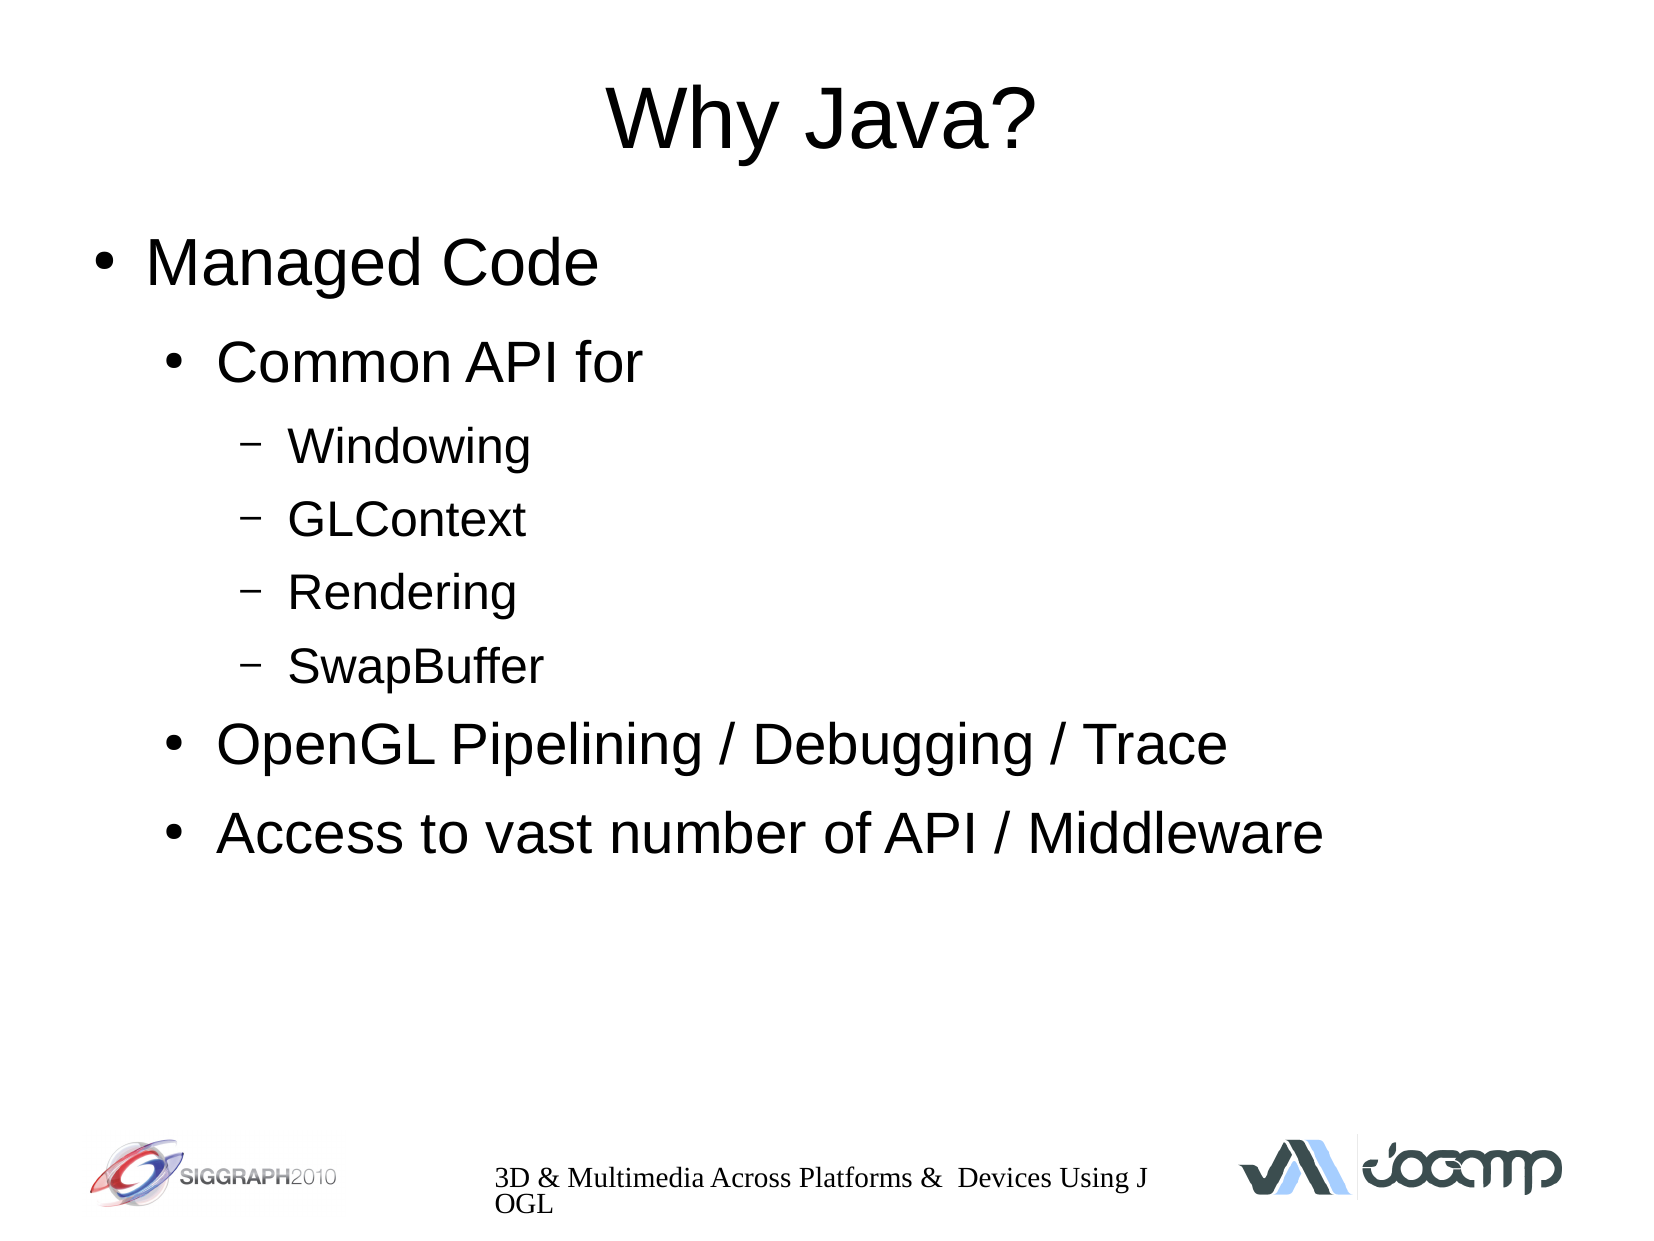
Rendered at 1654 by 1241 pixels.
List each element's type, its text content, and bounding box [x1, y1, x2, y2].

picture [82, 1130, 346, 1217]
picture [1237, 1134, 1562, 1200]
title Why Java? [68, 56, 1576, 181]
list Managed Code Common API for Windowing GLContext Rendering SwapBuffer OpenGL Pipelining / Debugging / Trace Access to vast number of API / Middleware [75, 225, 1571, 1044]
